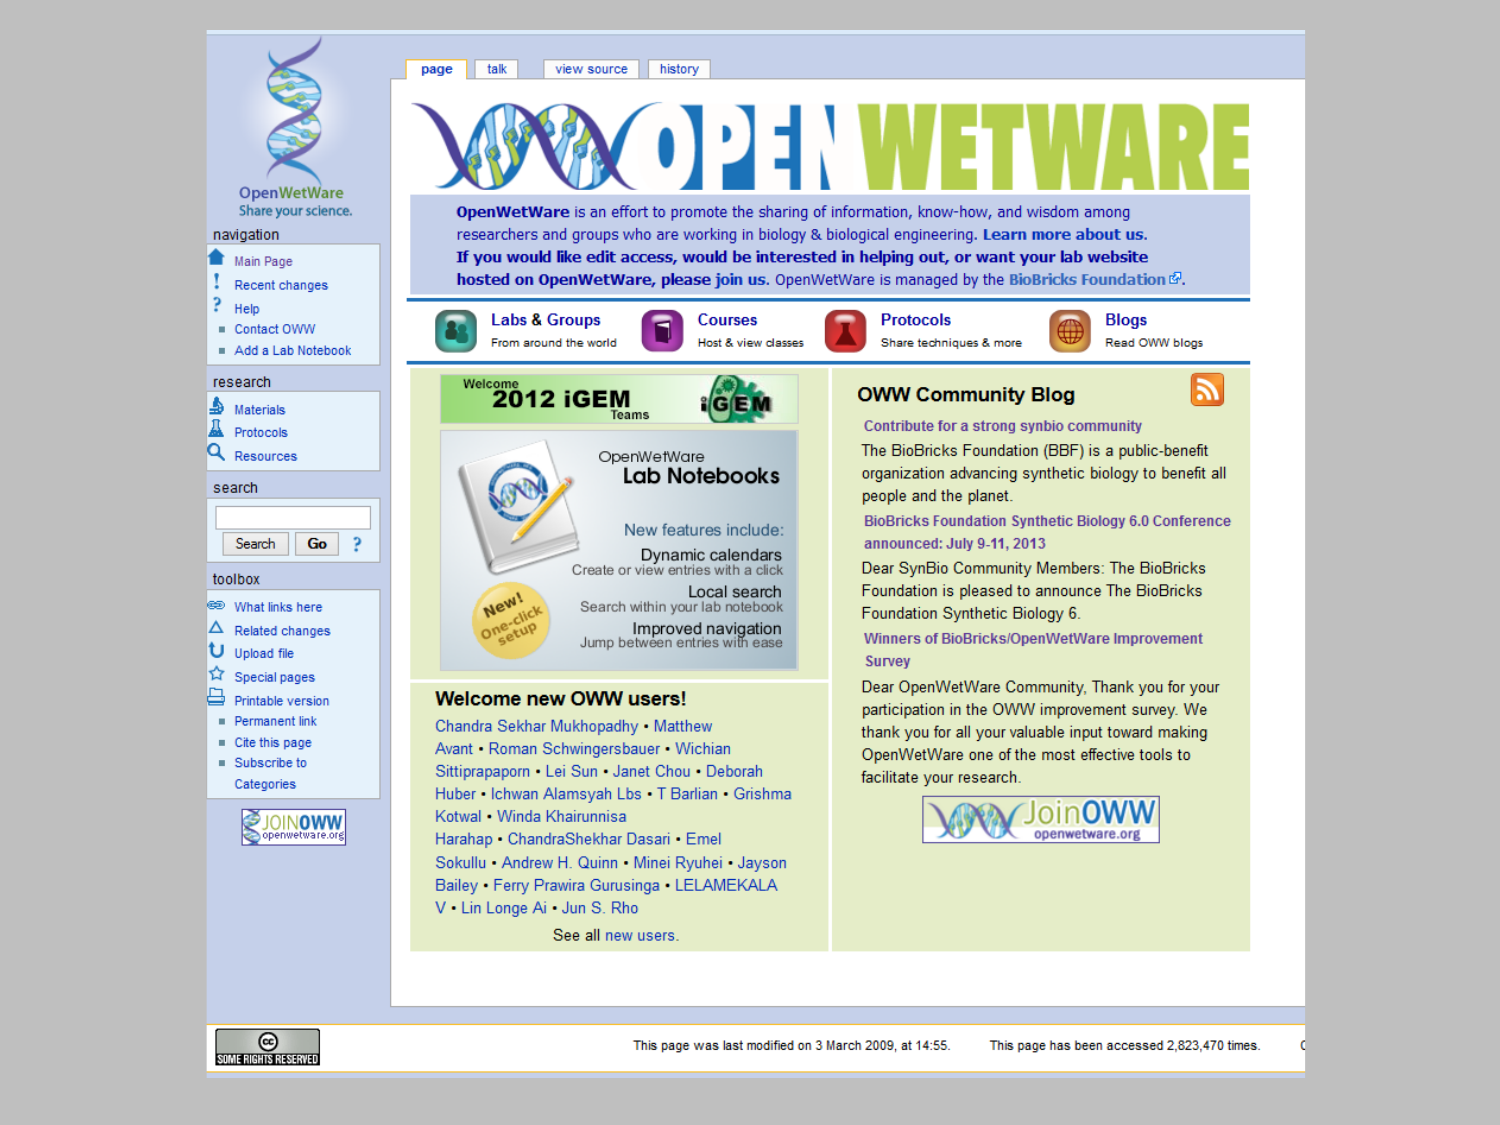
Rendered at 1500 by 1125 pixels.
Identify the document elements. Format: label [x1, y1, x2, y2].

picture [206, 30, 1306, 1078]
